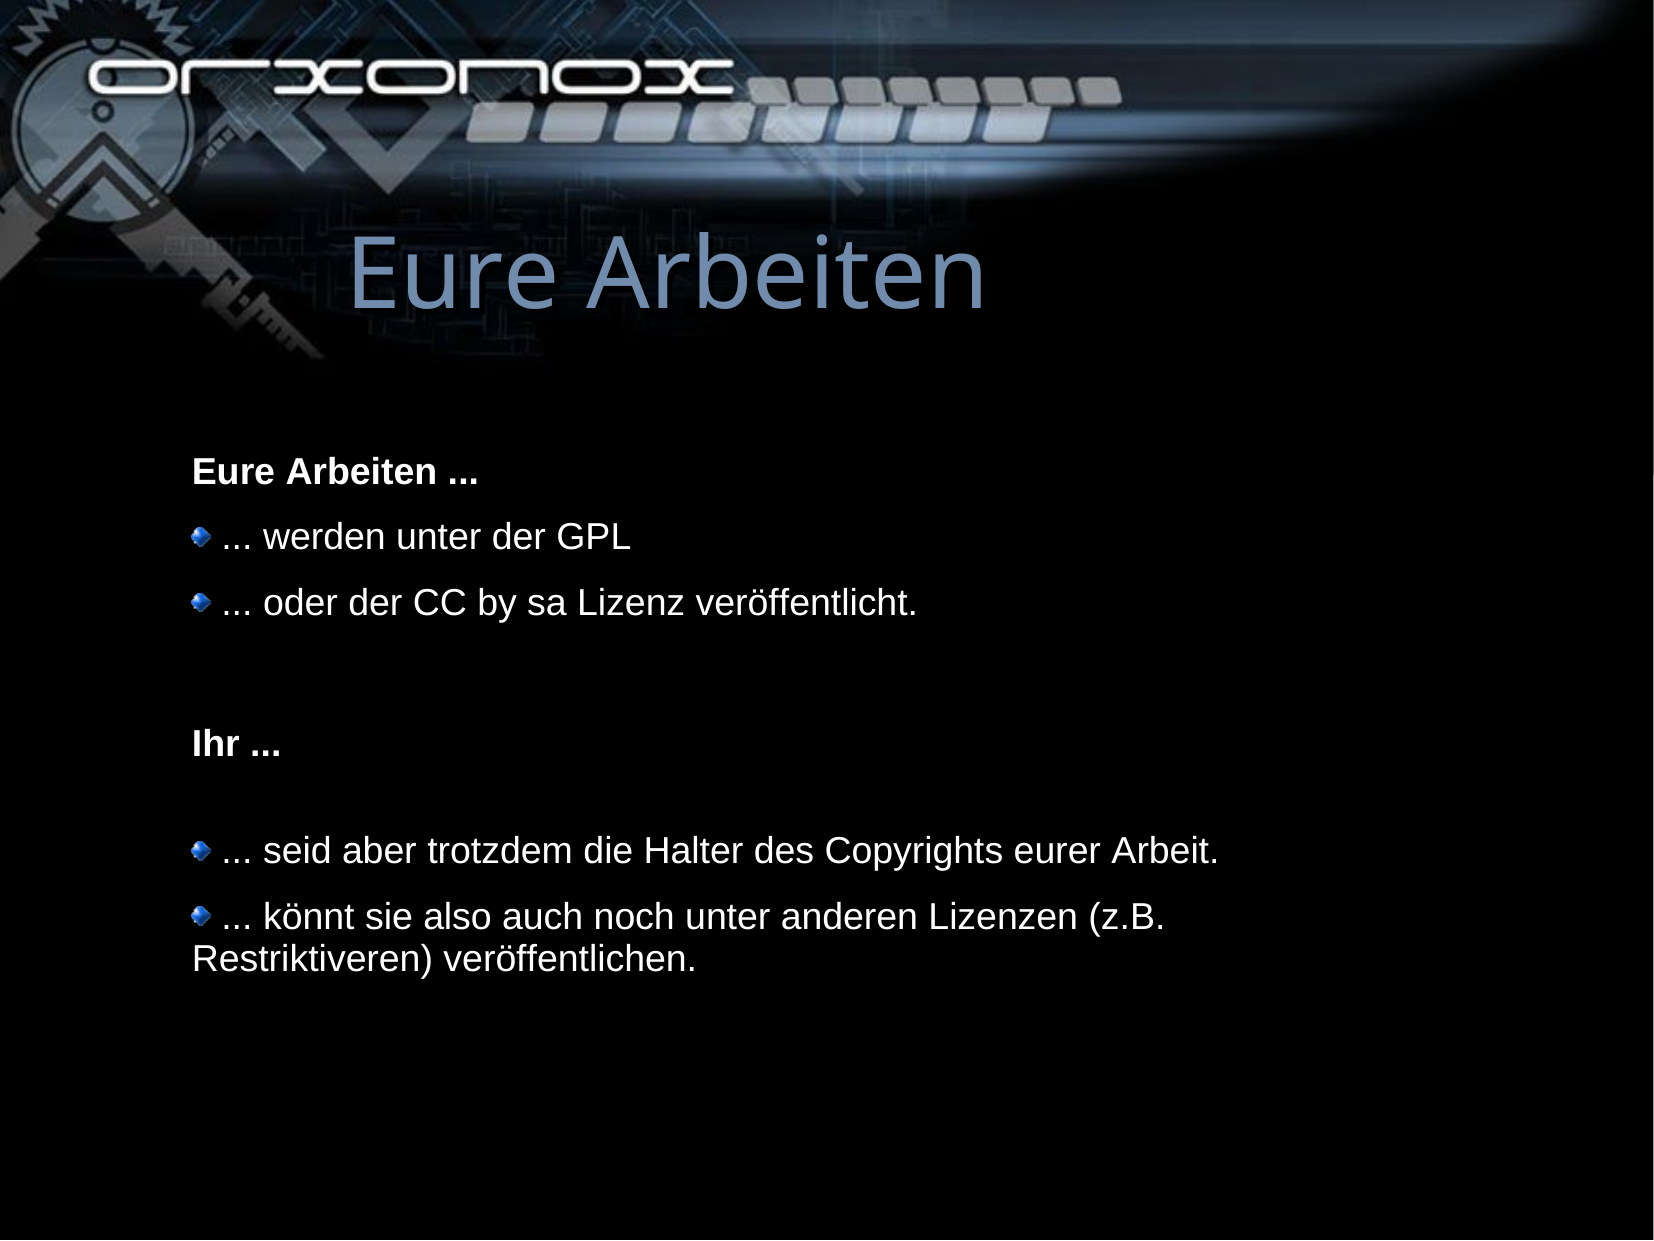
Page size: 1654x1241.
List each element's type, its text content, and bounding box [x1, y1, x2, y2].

text_box Eure Arbeiten ... ... werden unter der GPL ... oder der CC by sa Lizenz veröffentlicht. [177, 442, 1329, 631]
text_box Eure Arbeiten [330, 194, 1388, 326]
text_box Ihr ... ... seid aber trotzdem die Halter des Copyrights eurer Arbeit. ... könnt sie also auch noch unter anderen Lizenzen (z.B. Restriktiveren) veröffentlichen. [177, 714, 1329, 987]
picture [0, 0, 1654, 475]
